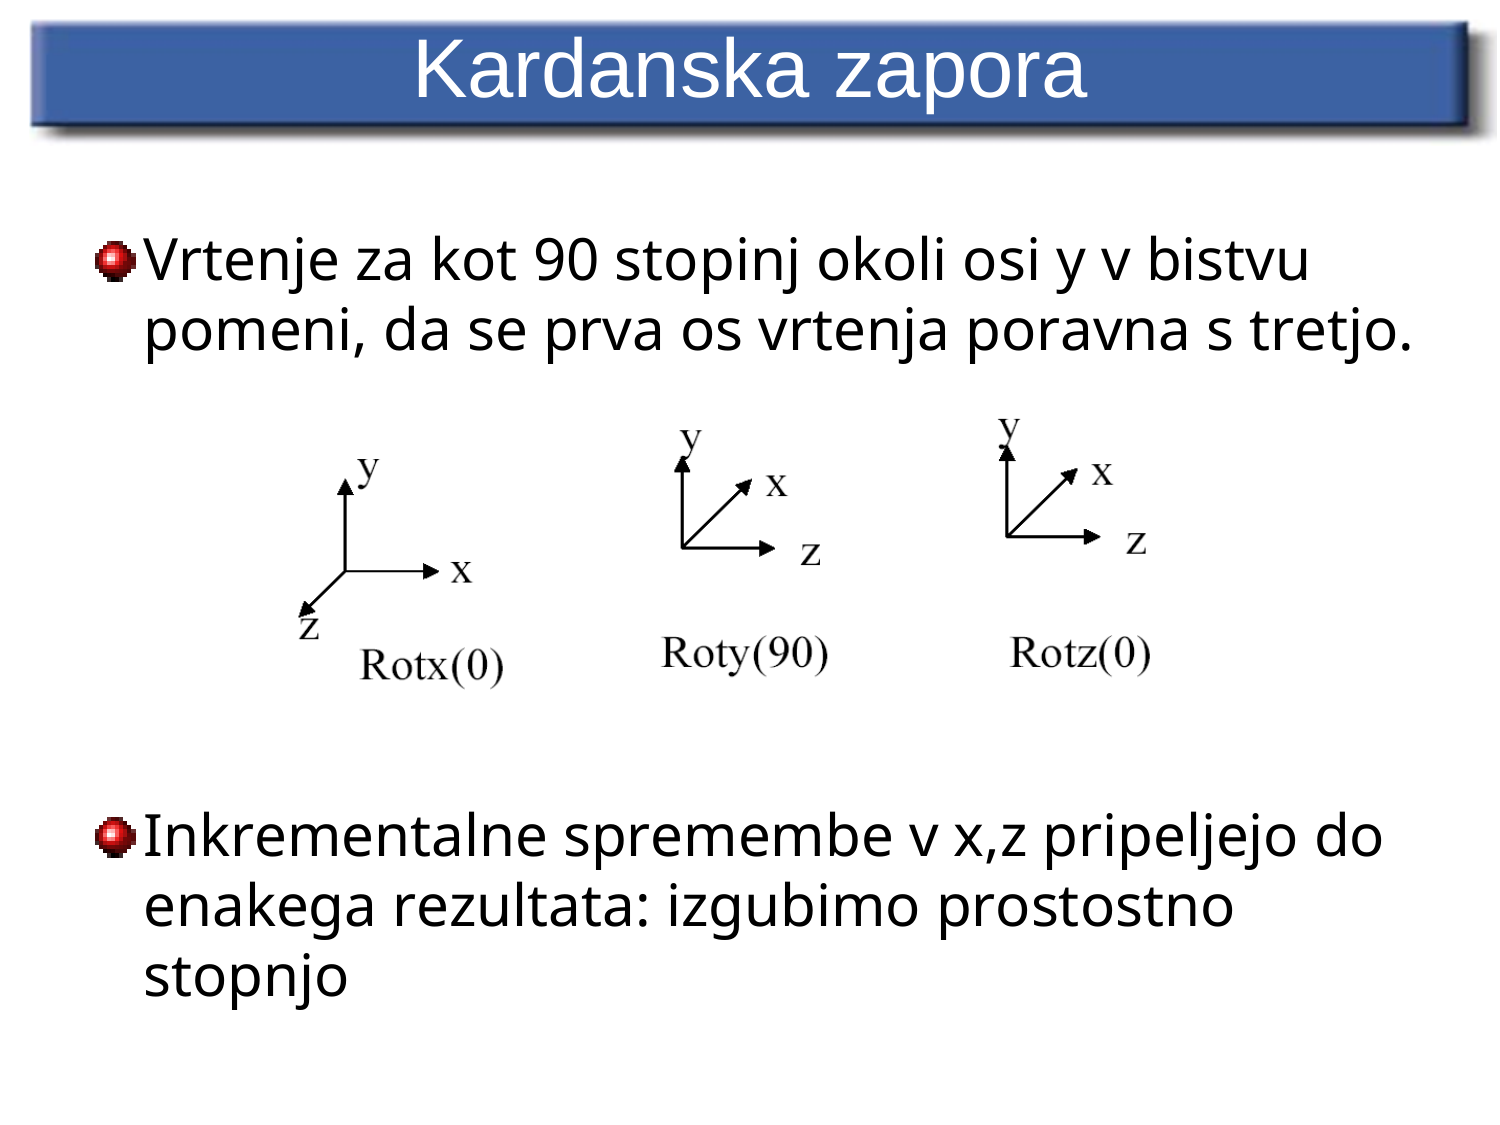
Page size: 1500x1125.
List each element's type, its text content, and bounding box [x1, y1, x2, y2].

picture [29, 18, 1497, 146]
title Kardanska zapora [112, 0, 1388, 122]
picture [265, 388, 1199, 702]
list Vrtenje za kot 90 stopinj okoli osi y v bistvu pomeni, da se prva os vrtenja poravna s tretjo. Inkrementalne spremembe v x,z pripeljejo do enakega rezultata: izgubimo prostostno stopnjo [72, 214, 1448, 1032]
